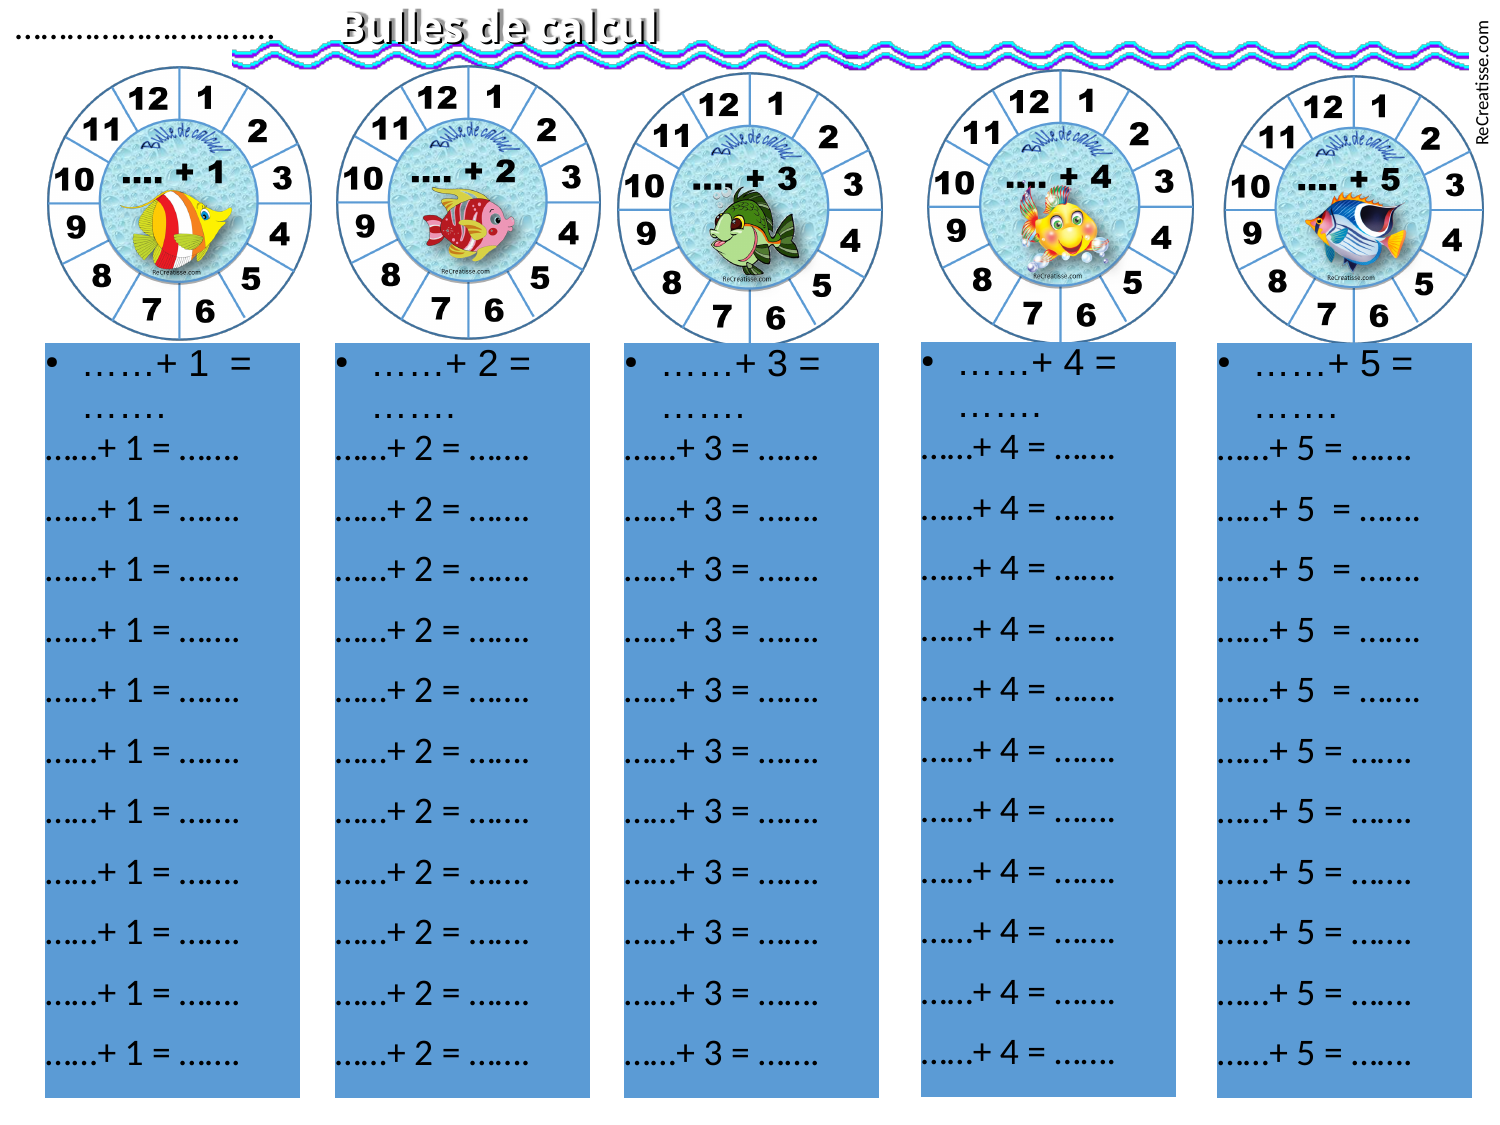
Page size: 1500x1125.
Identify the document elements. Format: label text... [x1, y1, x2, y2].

table_cell ……+ 3 = ……. [624, 1037, 879, 1098]
table_cell ……+ 3 = ……. [624, 977, 879, 1037]
table_header ……+ 2 = ……. [335, 343, 590, 433]
table_cell ……+ 3 = ……. [624, 796, 879, 856]
table_cell ……+ 5 = ……. [1217, 614, 1472, 675]
table_cell ……+ 1 = ……. [45, 493, 300, 554]
table_cell ……+ 4 = ……. [921, 855, 1176, 915]
table_cell ……+ 3 = ……. [624, 916, 879, 977]
table_cell ……+ 5 = ……. [1217, 675, 1472, 735]
table_cell ……+ 1 = ……. [45, 554, 300, 614]
table_cell ……+ 5 = ……. [1217, 856, 1472, 916]
table_cell ……+ 2 = ……. [335, 433, 590, 493]
table_cell ……+ 5 = ……. [1217, 977, 1472, 1037]
table_cell ……+ 4 = ……. [921, 976, 1176, 1036]
table_cell ……+ 4 = ……. [921, 915, 1176, 976]
table_cell ……+ 4 = ……. [921, 794, 1176, 855]
table_cell ……+ 1 = ……. [45, 977, 300, 1037]
table_cell ……+ 1 = ……. [45, 1037, 300, 1098]
table_cell ……+ 5 = ……. [1217, 916, 1472, 977]
table_cell ……+ 3 = ……. [624, 554, 879, 614]
table_cell ……+ 2 = ……. [335, 1037, 590, 1098]
table_cell ……+ 3 = ……. [624, 493, 879, 554]
table_cell ……+ 2 = ……. [335, 493, 590, 554]
table_cell ……+ 1 = ……. [45, 675, 300, 735]
table_cell ……+ 3 = ……. [624, 433, 879, 493]
table_cell ……+ 3 = ……. [624, 856, 879, 916]
table_cell ……+ 5 = ……. [1217, 735, 1472, 796]
table_cell ……+ 4 = ……. [921, 1036, 1176, 1097]
table_cell ……+ 5 = ……. [1217, 433, 1472, 493]
table_cell ……+ 2 = ……. [335, 977, 590, 1037]
table_cell ……+ 4 = ……. [921, 553, 1176, 613]
table_cell ……+ 2 = ……. [335, 614, 590, 675]
table_cell ……+ 5 = ……. [1217, 554, 1472, 614]
table_header ……+ 3 = ……. [624, 343, 879, 433]
table_cell ……+ 1 = ……. [45, 433, 300, 493]
table_cell ……+ 2 = ……. [335, 675, 590, 735]
table_cell ……+ 2 = ……. [335, 916, 590, 977]
table_header ……+ 4 = ……. [921, 342, 1176, 432]
table_cell ……+ 1 = ……. [45, 796, 300, 856]
table_cell ……+ 5 = ……. [1217, 796, 1472, 856]
table_cell ……+ 4 = ……. [921, 613, 1176, 674]
table_cell ……+ 2 = ……. [335, 735, 590, 796]
table_cell ……+ 1 = ……. [45, 856, 300, 916]
text_box ………………………… [0, 0, 290, 55]
table_cell ……+ 2 = ……. [335, 796, 590, 856]
picture [1210, 75, 1484, 354]
table_cell ……+ 1 = ……. [45, 614, 300, 675]
table_header ……+ 1 = ……. [45, 350, 300, 433]
table_cell ……+ 1 = ……. [45, 735, 300, 796]
picture [33, 39, 1462, 357]
table_cell ……+ 2 = ……. [335, 856, 590, 916]
table_cell ……+ 5 = ……. [1217, 493, 1472, 554]
table_cell ……+ 3 = ……. [624, 675, 879, 735]
text_box ReCreatisse.com [1462, 5, 1500, 161]
table_cell ……+ 2 = ……. [335, 554, 590, 614]
table_cell ……+ 5 = ……. [1217, 1037, 1472, 1098]
table_cell ……+ 4 = ……. [921, 734, 1176, 794]
table_cell ……+ 4 = ……. [921, 432, 1176, 492]
table_cell ……+ 4 = ……. [921, 674, 1176, 734]
table_cell ……+ 4 = ……. [921, 492, 1176, 553]
table_cell ……+ 3 = ……. [624, 614, 879, 675]
table_cell ……+ 3 = ……. [624, 735, 879, 796]
text_box Bulles de calcul [322, 0, 673, 59]
table_header ……+ 5 = ……. [1217, 343, 1472, 433]
table_cell ……+ 1 = ……. [45, 916, 300, 977]
